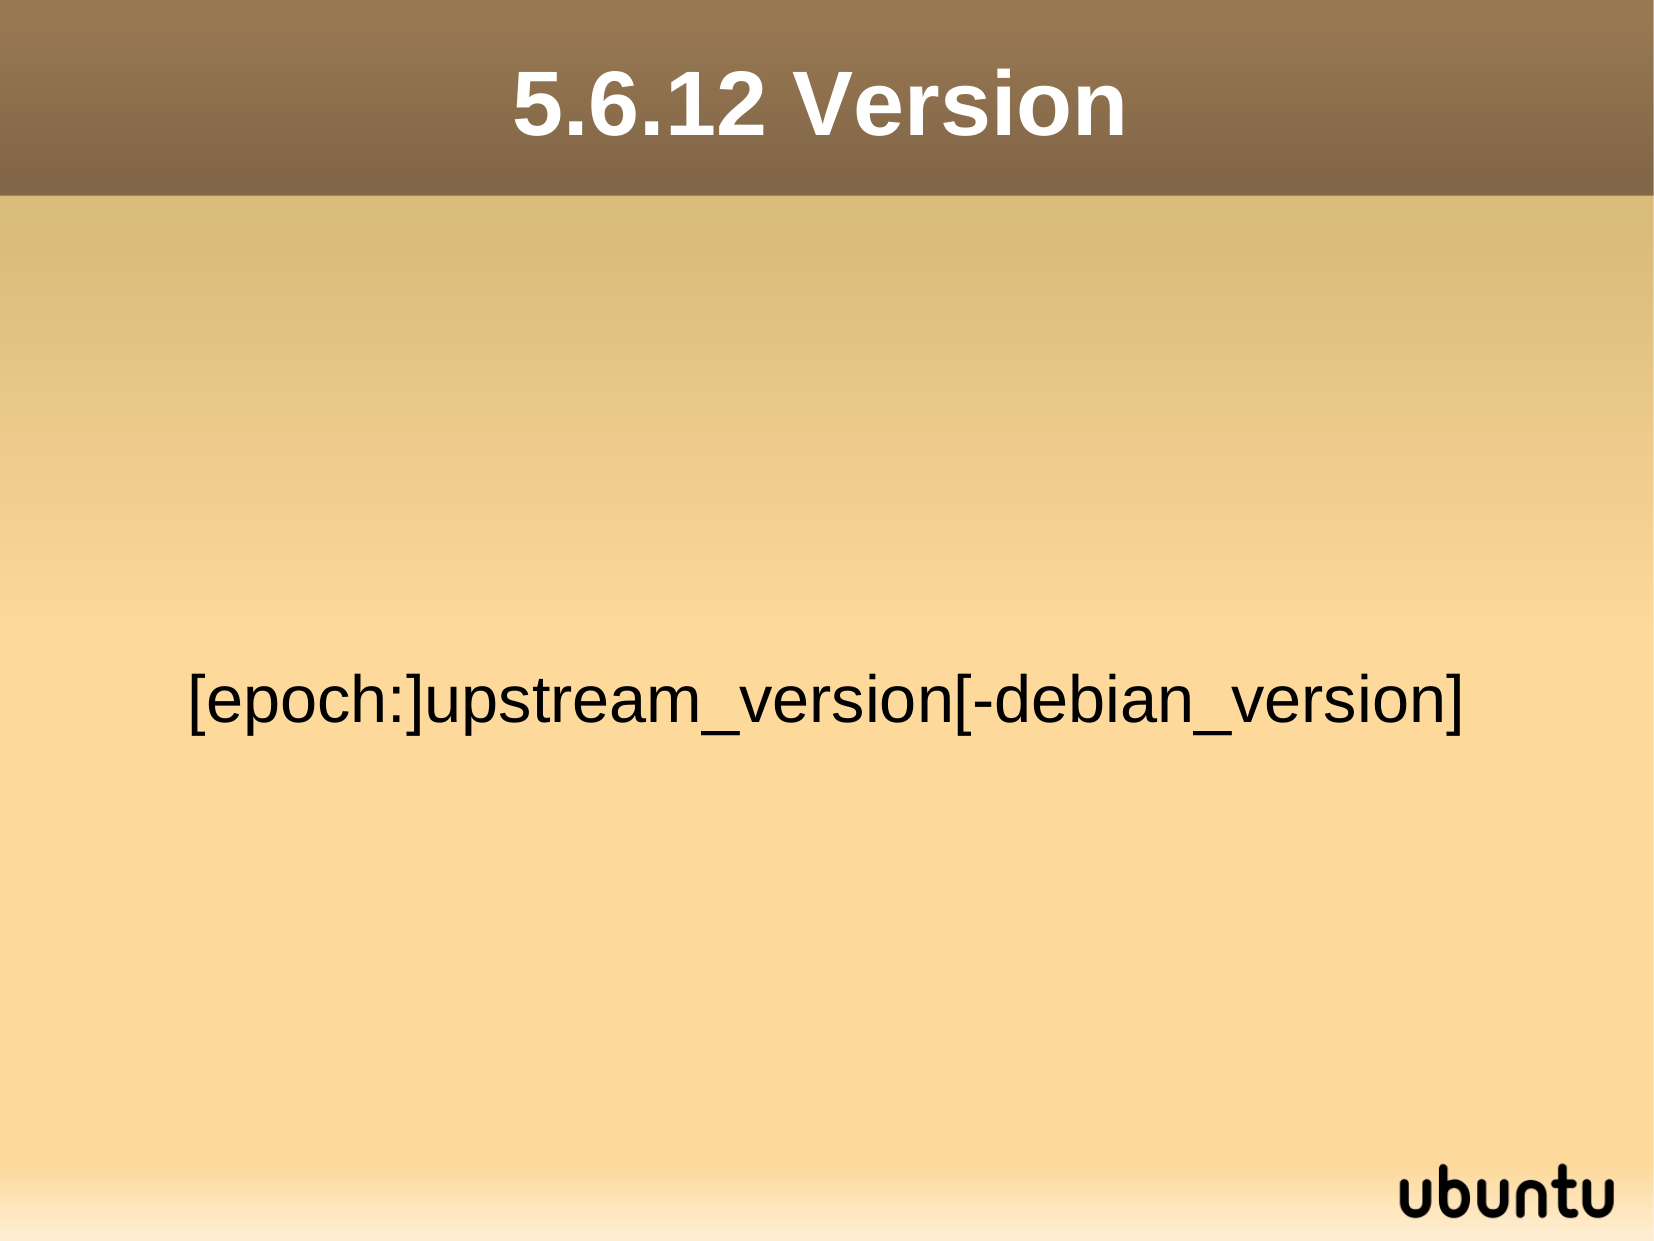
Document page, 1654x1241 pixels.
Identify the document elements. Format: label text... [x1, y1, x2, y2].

subtitle [epoch:]upstream_version[-debian_version] [82, 297, 1571, 1102]
picture [0, 0, 1654, 1241]
title 5.6.12 Version [76, 7, 1565, 200]
